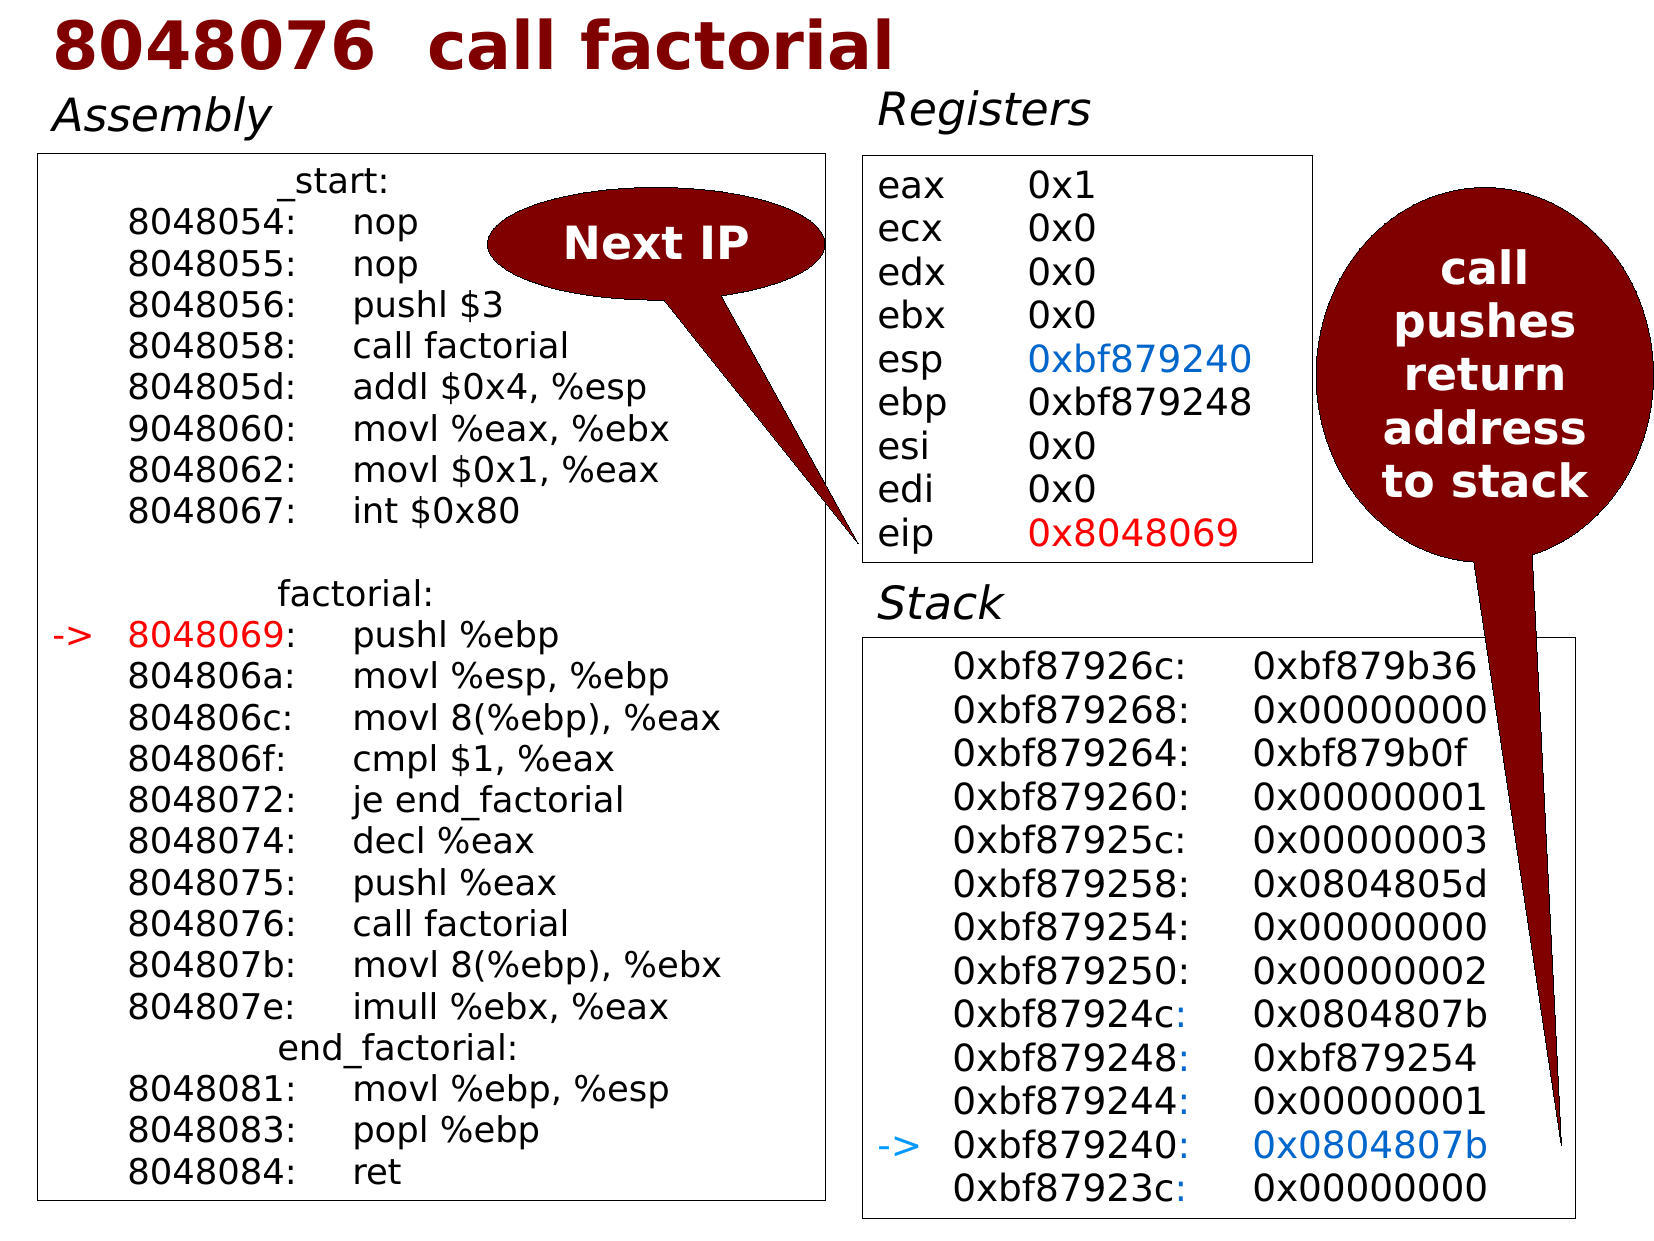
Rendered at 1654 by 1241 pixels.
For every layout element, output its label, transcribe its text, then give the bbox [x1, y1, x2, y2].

text_box _start: 8048054: nop 8048055: nop 8048056: pushl $3 8048058: call factorial 804805d: addl $0x4, %esp 9048060: movl %eax, %ebx 8048062: movl $0x1, %eax 8048067: int $0x80 factorial: -> 8048069: pushl %ebp 804806a: movl %esp, %ebp 804806c: movl 8(%ebp), %eax 804806f: cmpl $1, %eax 8048072: je end_factorial 8048074: decl %eax 8048075: pushl %eax 8048076: call factorial 804807b: movl 8(%ebp), %ebx 804807e: imull %ebx, %eax end_factorial: 8048081: movl %ebp, %esp 8048083: popl %ebp 8048084: ret [37, 153, 826, 1201]
text_box 0xbf87926c: 0xbf879b36 0xbf879268: 0x00000000 0xbf879264: 0xbf879b0f 0xbf879260: 0x00000001 0xbf87925c: 0x00000003 0xbf879258: 0x0804805d 0xbf879254: 0x00000000 0xbf879250: 0x00000002 0xbf87924c: 0x0804807b 0xbf879248: 0xbf879254 0xbf879244: 0x00000001 -> 0xbf879240: 0x0804807b 0xbf87923c: 0x00000000 [862, 637, 1576, 1219]
text_box call pushes return address to stack [1316, 187, 1654, 1146]
text_box Registers [862, 75, 1126, 144]
text_box Stack [862, 569, 1051, 638]
text_box eax 0x1 ecx 0x0 edx 0x0 ebx 0x0 esp 0xbf879240 ebp 0xbf879248 esi 0x0 edi 0x0 eip 0x8048069 [862, 155, 1313, 563]
text_box Next IP [487, 187, 859, 544]
text_box Assembly [37, 81, 301, 151]
text_box 8048076 call factorial [37, 0, 1388, 93]
